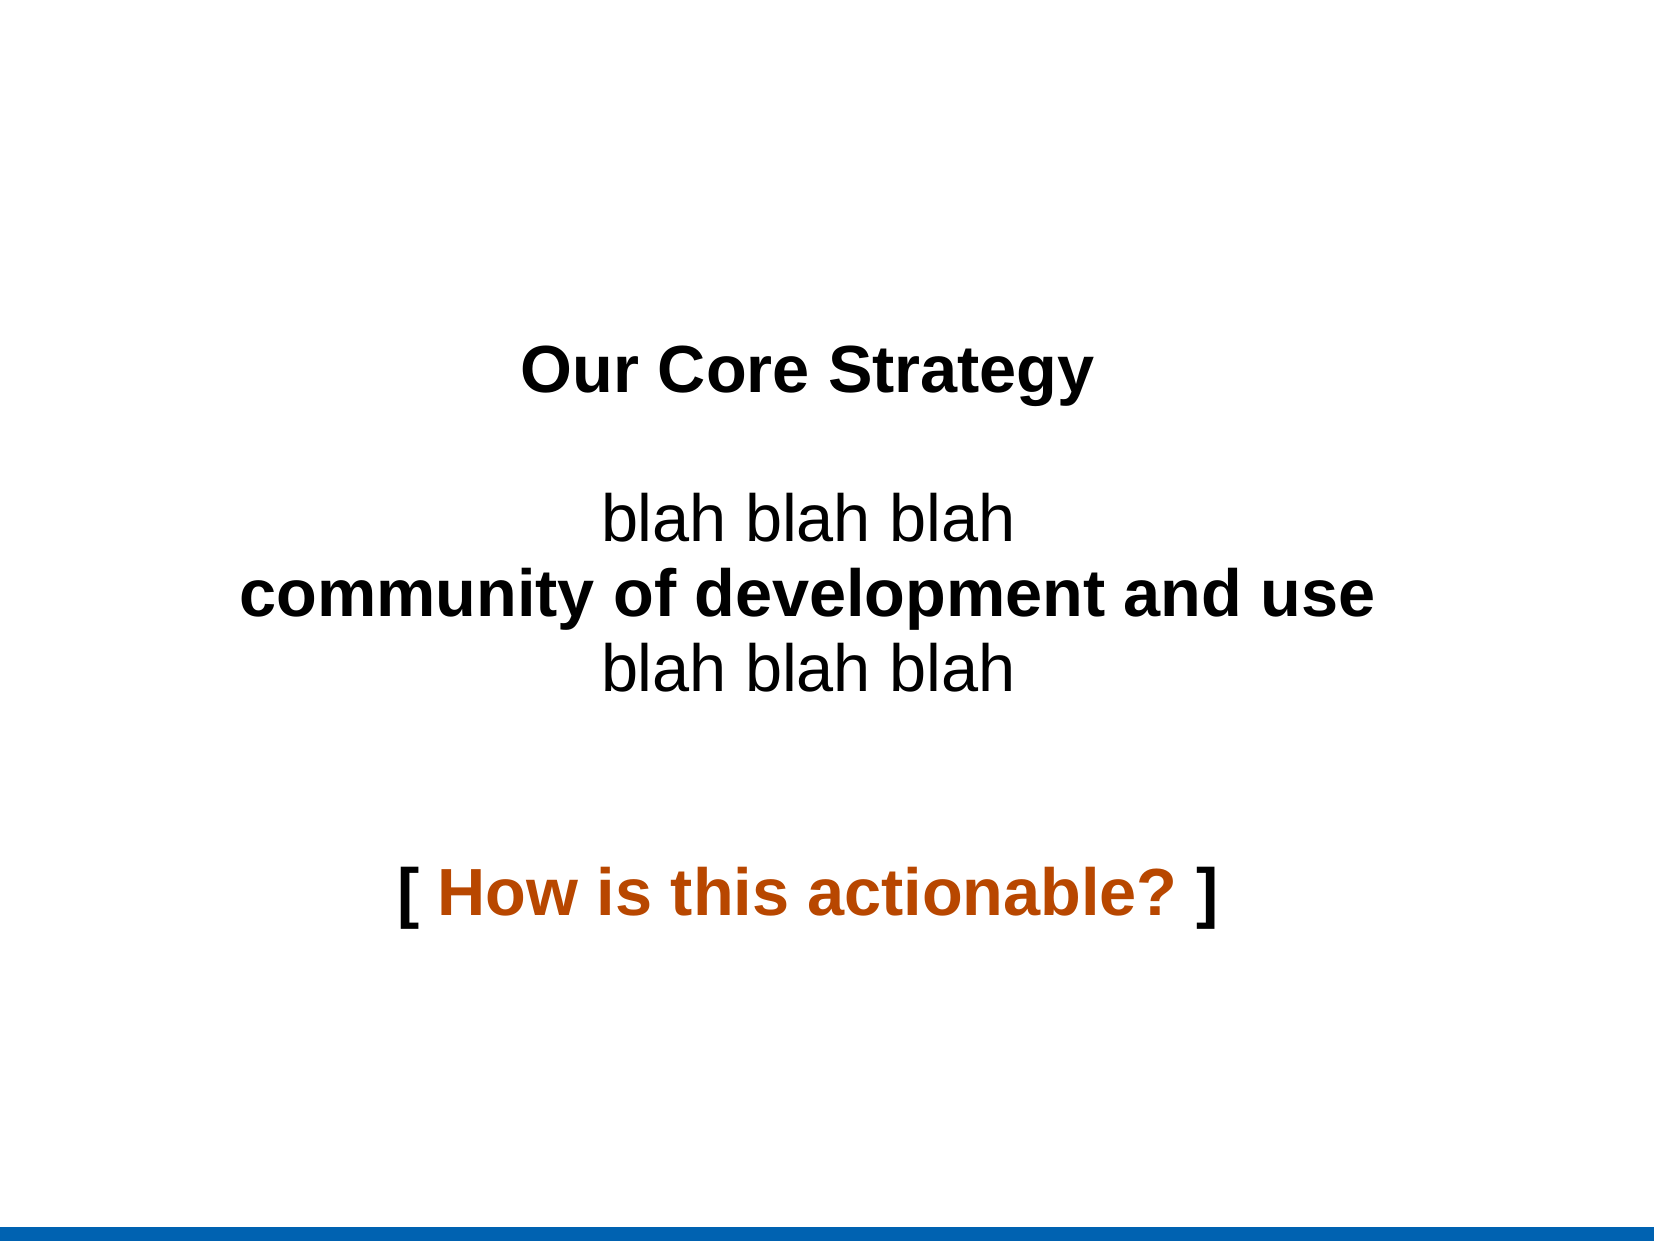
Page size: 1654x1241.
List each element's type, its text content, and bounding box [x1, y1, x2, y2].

text_box Our Core Strategy blah blah blah community of development and use blah blah blah [ How is this actionable? ] [225, 324, 1394, 938]
